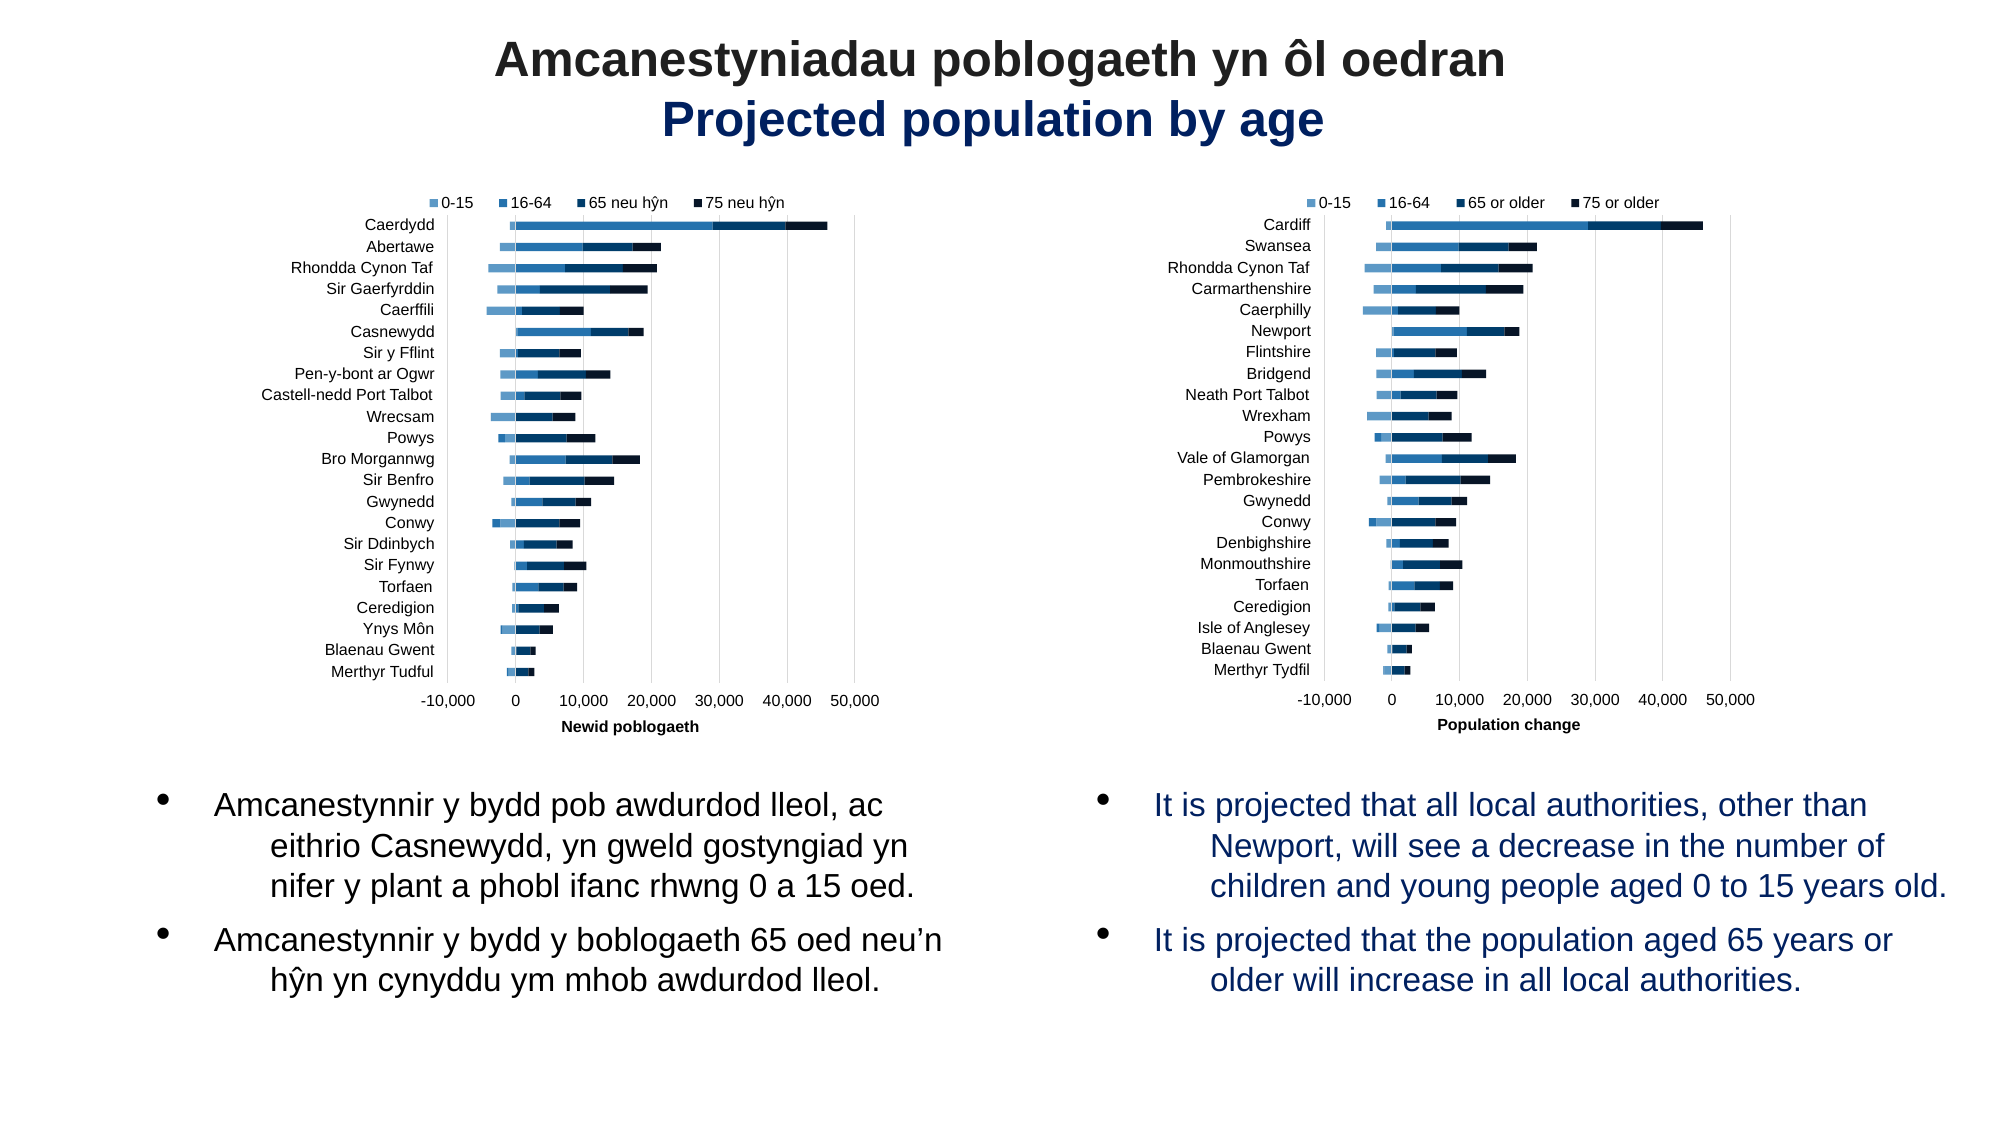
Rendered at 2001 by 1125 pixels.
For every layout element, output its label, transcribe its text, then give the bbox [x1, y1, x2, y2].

picture [1106, 185, 1772, 746]
title Amcanestyniadau poblogaeth yn ôl oedran Projected population by age [0, 19, 2000, 155]
text_box Amcanestynnir y bydd pob awdurdod lleol, ac eithrio Casnewydd, yn gweld gostyngiad yn nifer y plant a phobl ifanc rhwng 0 a 15 oed. Amcanestynnir y bydd y boblogaeth 65 oed neu’n hŷn yn cynyddu ym mhob awdurdod lleol. [142, 775, 983, 1111]
list It is projected that all local authorities, other than Newport, will see a decrease in the number of children and young people aged 0 to 15 years old. It is projected that the population aged 65 years or older will increase in all local authorities. [1082, 775, 1982, 1111]
picture [229, 185, 896, 748]
